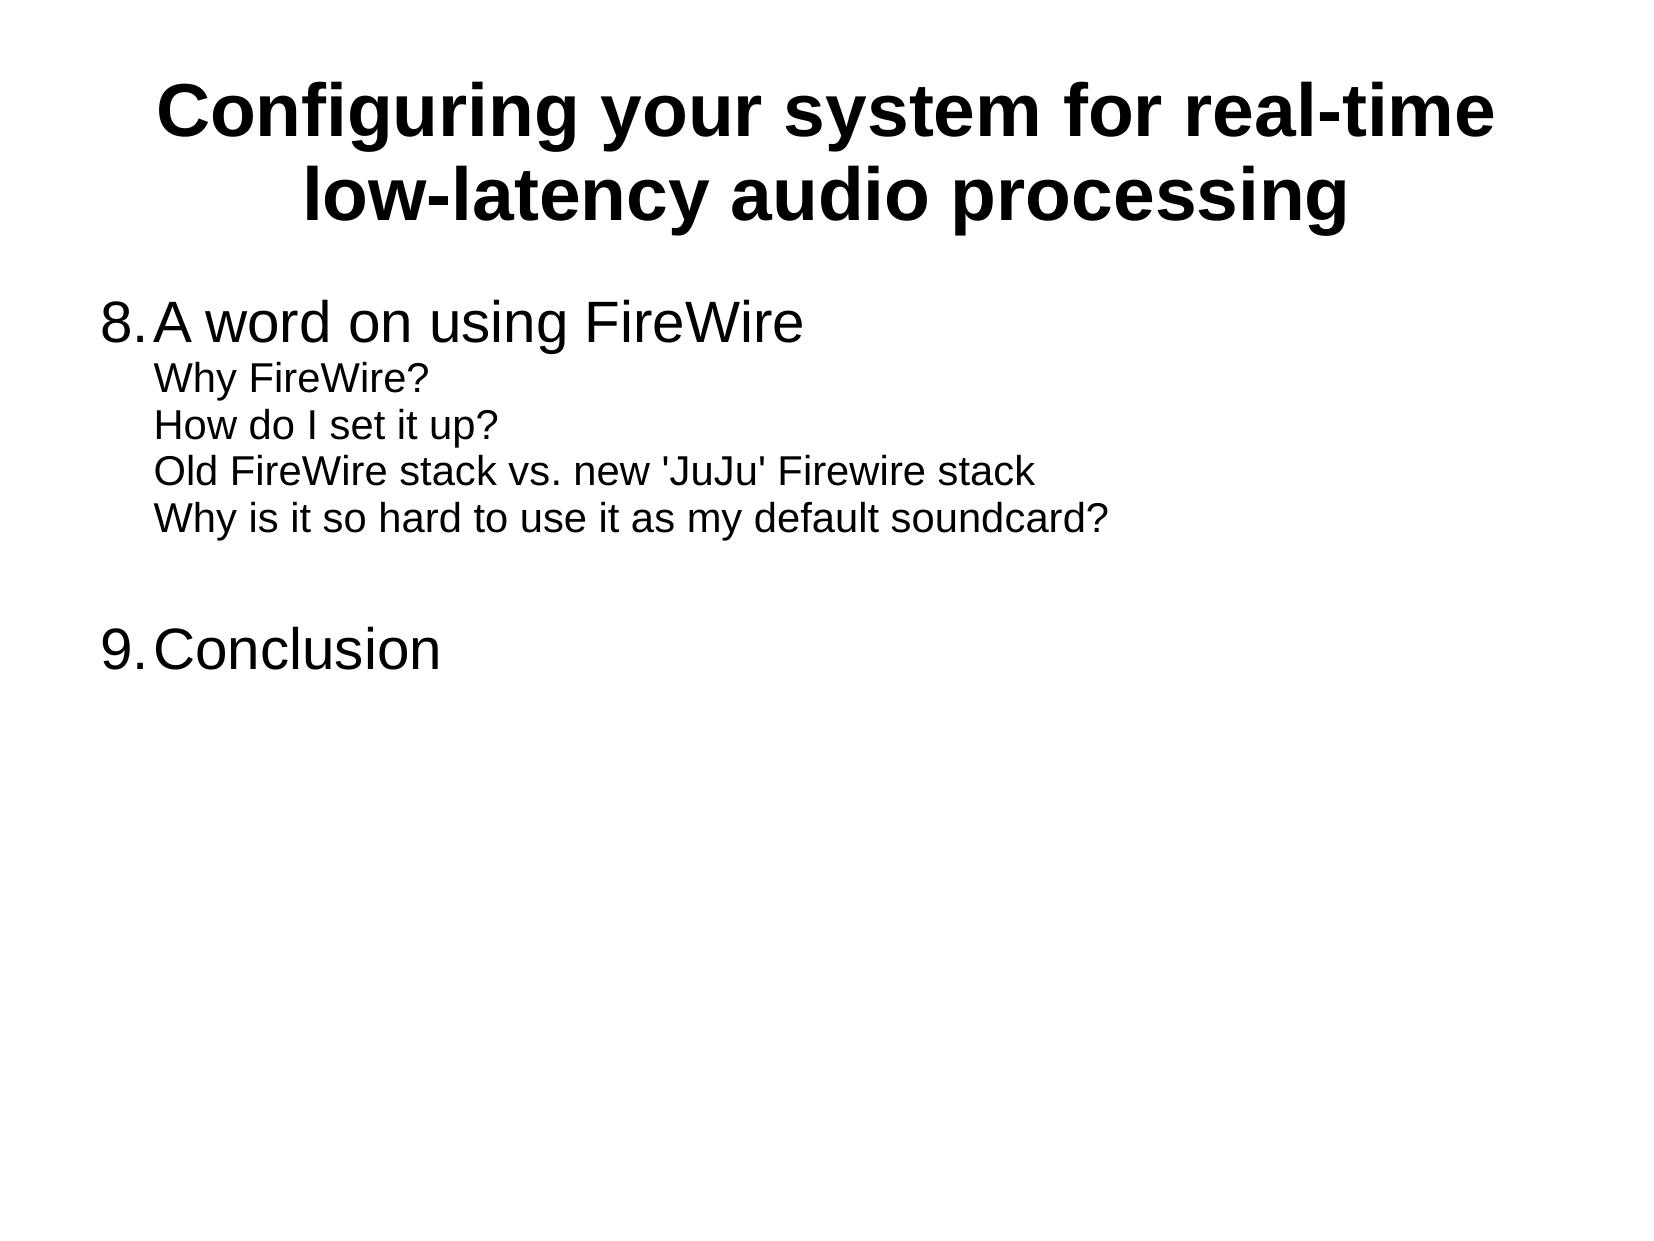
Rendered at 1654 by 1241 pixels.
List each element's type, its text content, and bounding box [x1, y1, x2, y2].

title Configuring your system for real-time low-latency audio processing [82, 56, 1571, 250]
list A word on using FireWire Why FireWire? How do I set it up? Old FireWire stack vs. new 'JuJu' Firewire stack Why is it so hard to use it as my default soundcard? Conclusion [82, 290, 1571, 1109]
